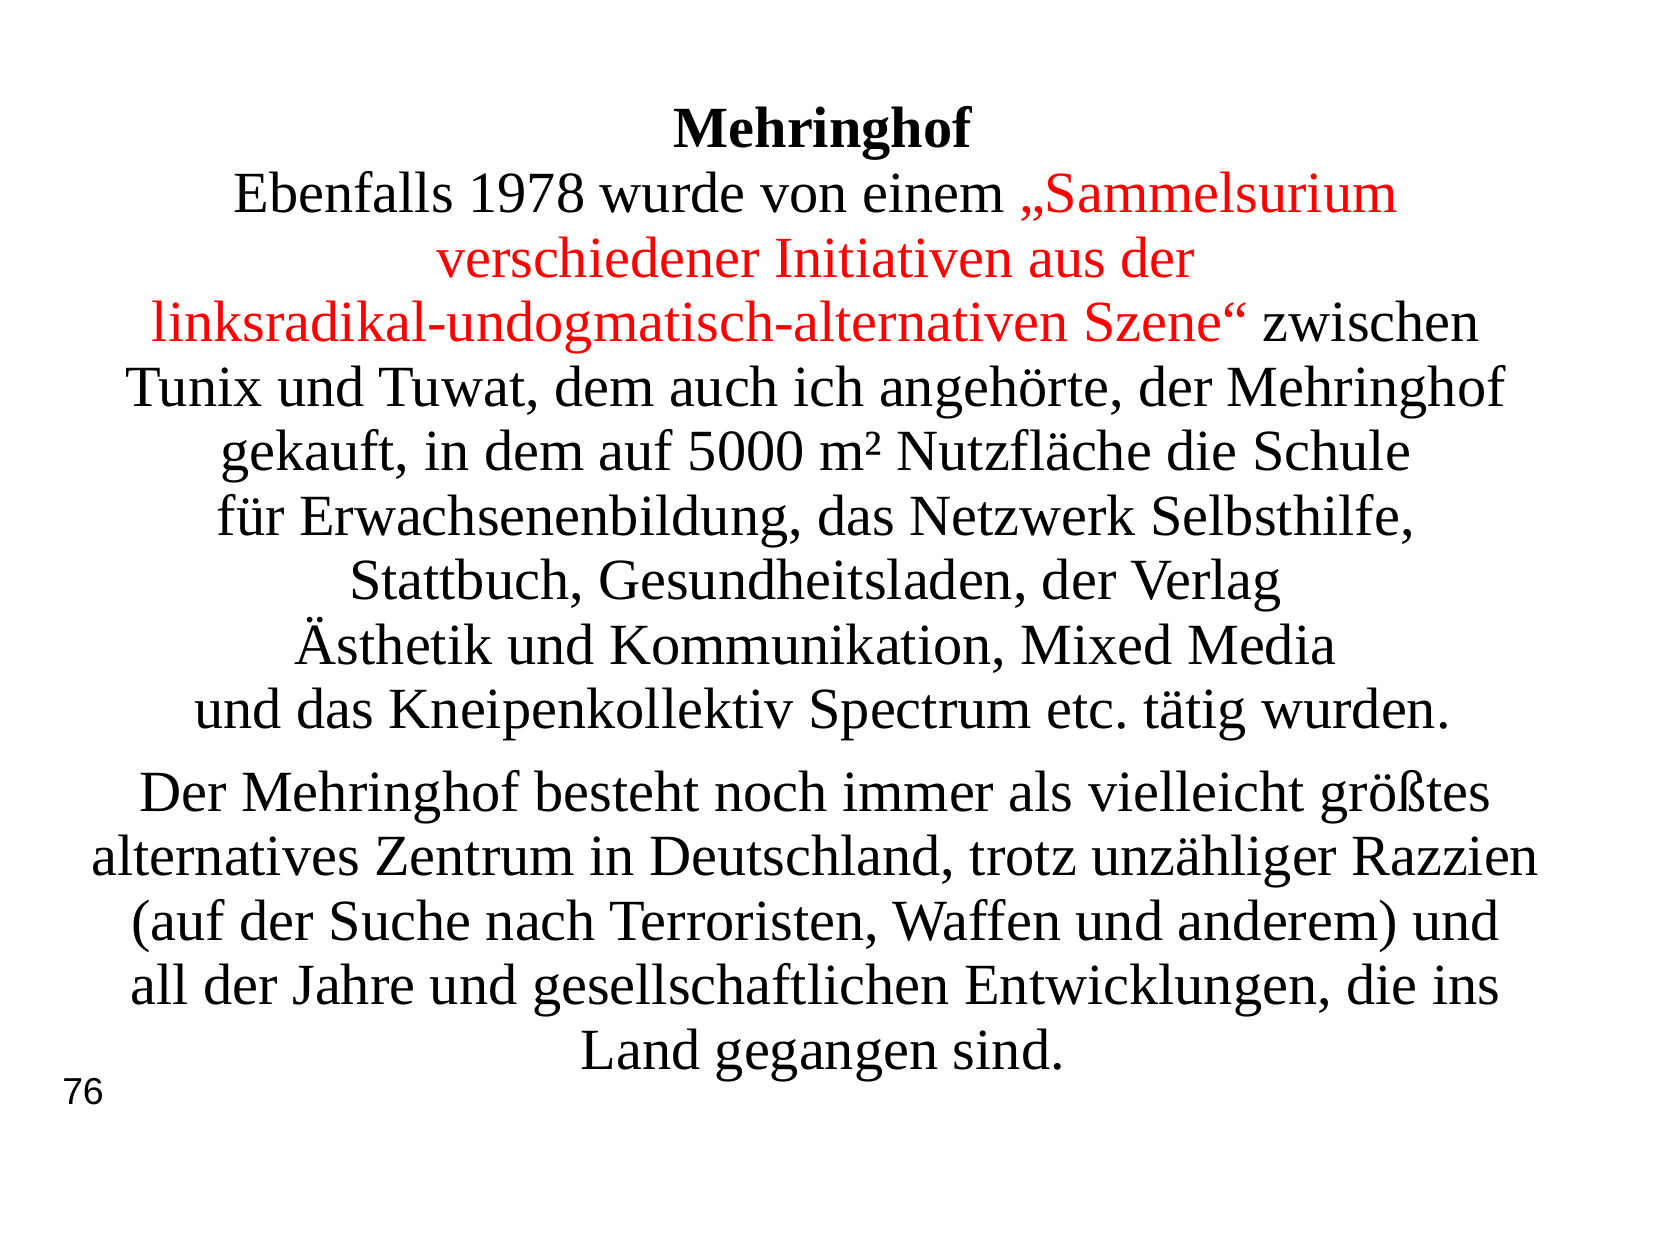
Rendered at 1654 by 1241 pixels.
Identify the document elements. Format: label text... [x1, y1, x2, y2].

text_box <Nummer> [47, 1062, 265, 1133]
text_box Mehringhof Ebenfalls 1978 wurde von einem „Sammelsurium verschiedener Initiativen aus der linksradikal-undogmatisch-alternativen Szene“ zwischen Tunix und Tuwat, dem auch ich angehörte, der Mehringhof gekauft, in dem auf 5000 m² Nutzfläche die Schule für Erwachsenenbildung, das Netzwerk Selbsthilfe, Stattbuch, Gesundheitsladen, der Verlag Ästhetik und Kommunikation, Mixed Media und das Kneipenkollektiv Spectrum etc. tätig wurden. Der Mehringhof besteht noch immer als vielleicht größtes alternatives Zentrum in Deutschland, trotz unzähliger Razzien (auf der Suche nach Terroristen, Waffen und anderem) und all der Jahre und gesellschaftlichen Entwicklungen, die ins Land gegangen sind. [76, 88, 1570, 1090]
